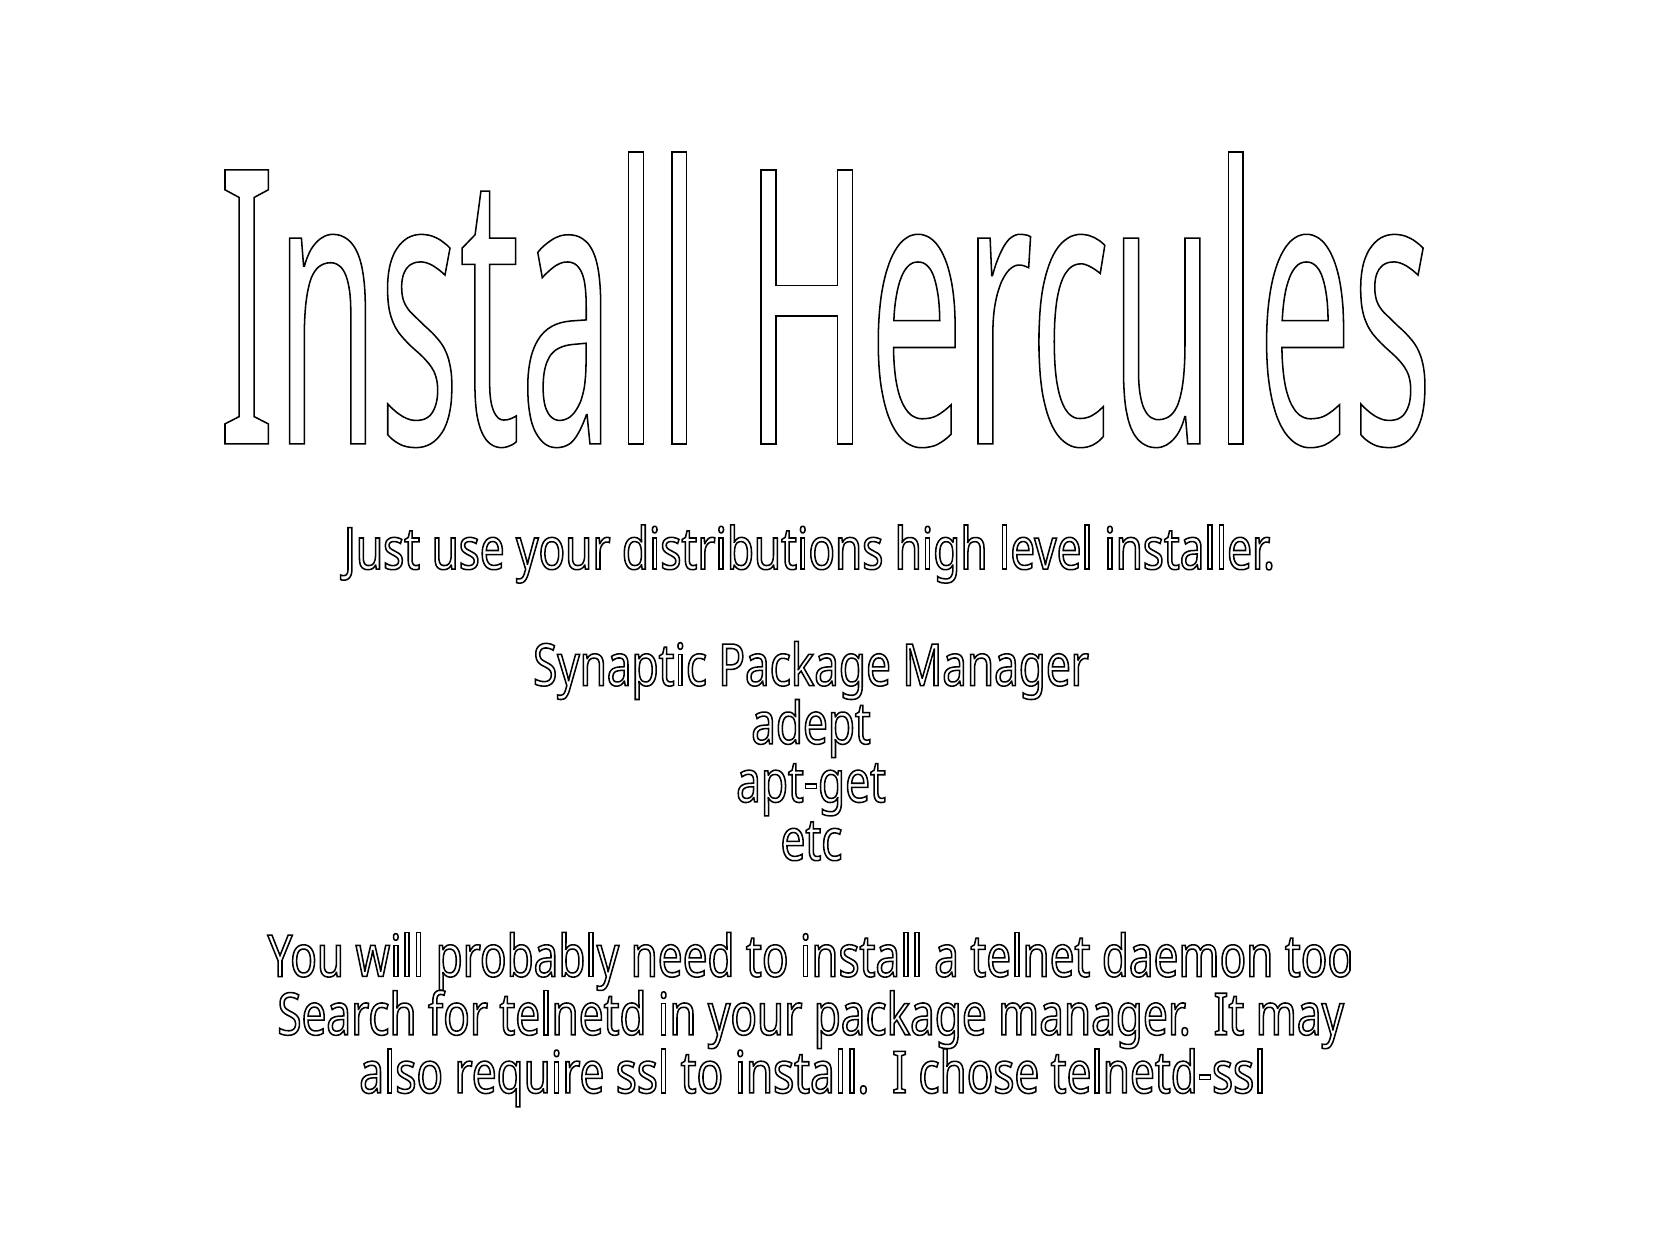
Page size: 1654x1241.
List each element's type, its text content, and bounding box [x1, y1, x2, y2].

text_box Install Hercules [1123, 238, 1200, 448]
text_box Install Hercules [1266, 234, 1344, 448]
text_box Install Hercules [1228, 152, 1244, 444]
text_box Install Hercules [462, 191, 517, 448]
text_box Install Hercules [387, 234, 452, 448]
text_box Install Hercules [671, 152, 687, 444]
text_box Install Hercules [978, 234, 1031, 444]
text_box Install Hercules [225, 169, 269, 444]
text_box Install Hercules [1360, 234, 1425, 448]
text_box Install Hercules [1038, 234, 1105, 448]
text_box Install Hercules [289, 234, 366, 444]
text_box Install Hercules [760, 169, 853, 444]
text_box Install Hercules [628, 152, 644, 444]
text_box Install Hercules [527, 234, 601, 448]
text_box Install Hercules [878, 234, 956, 448]
